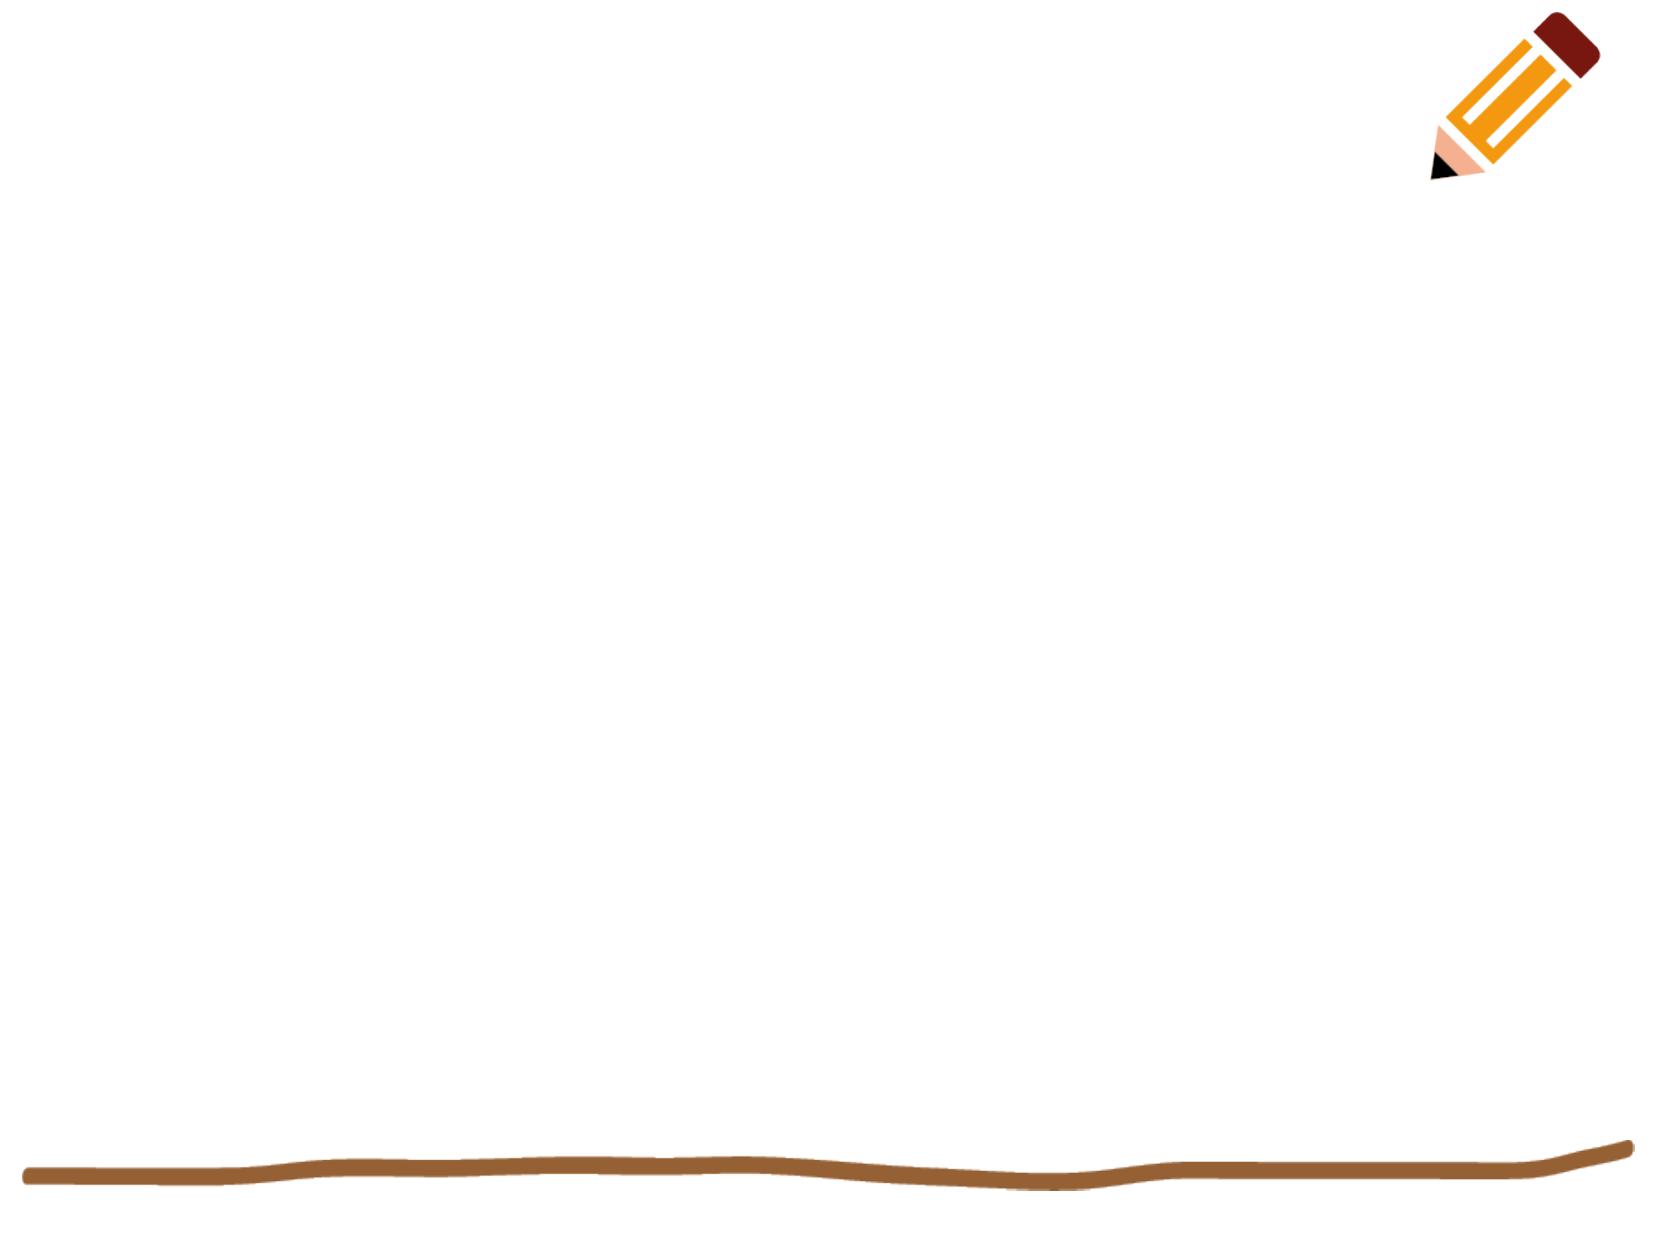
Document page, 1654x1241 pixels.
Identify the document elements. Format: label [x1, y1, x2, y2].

picture [22, 1140, 1635, 1191]
picture [1430, 12, 1601, 181]
